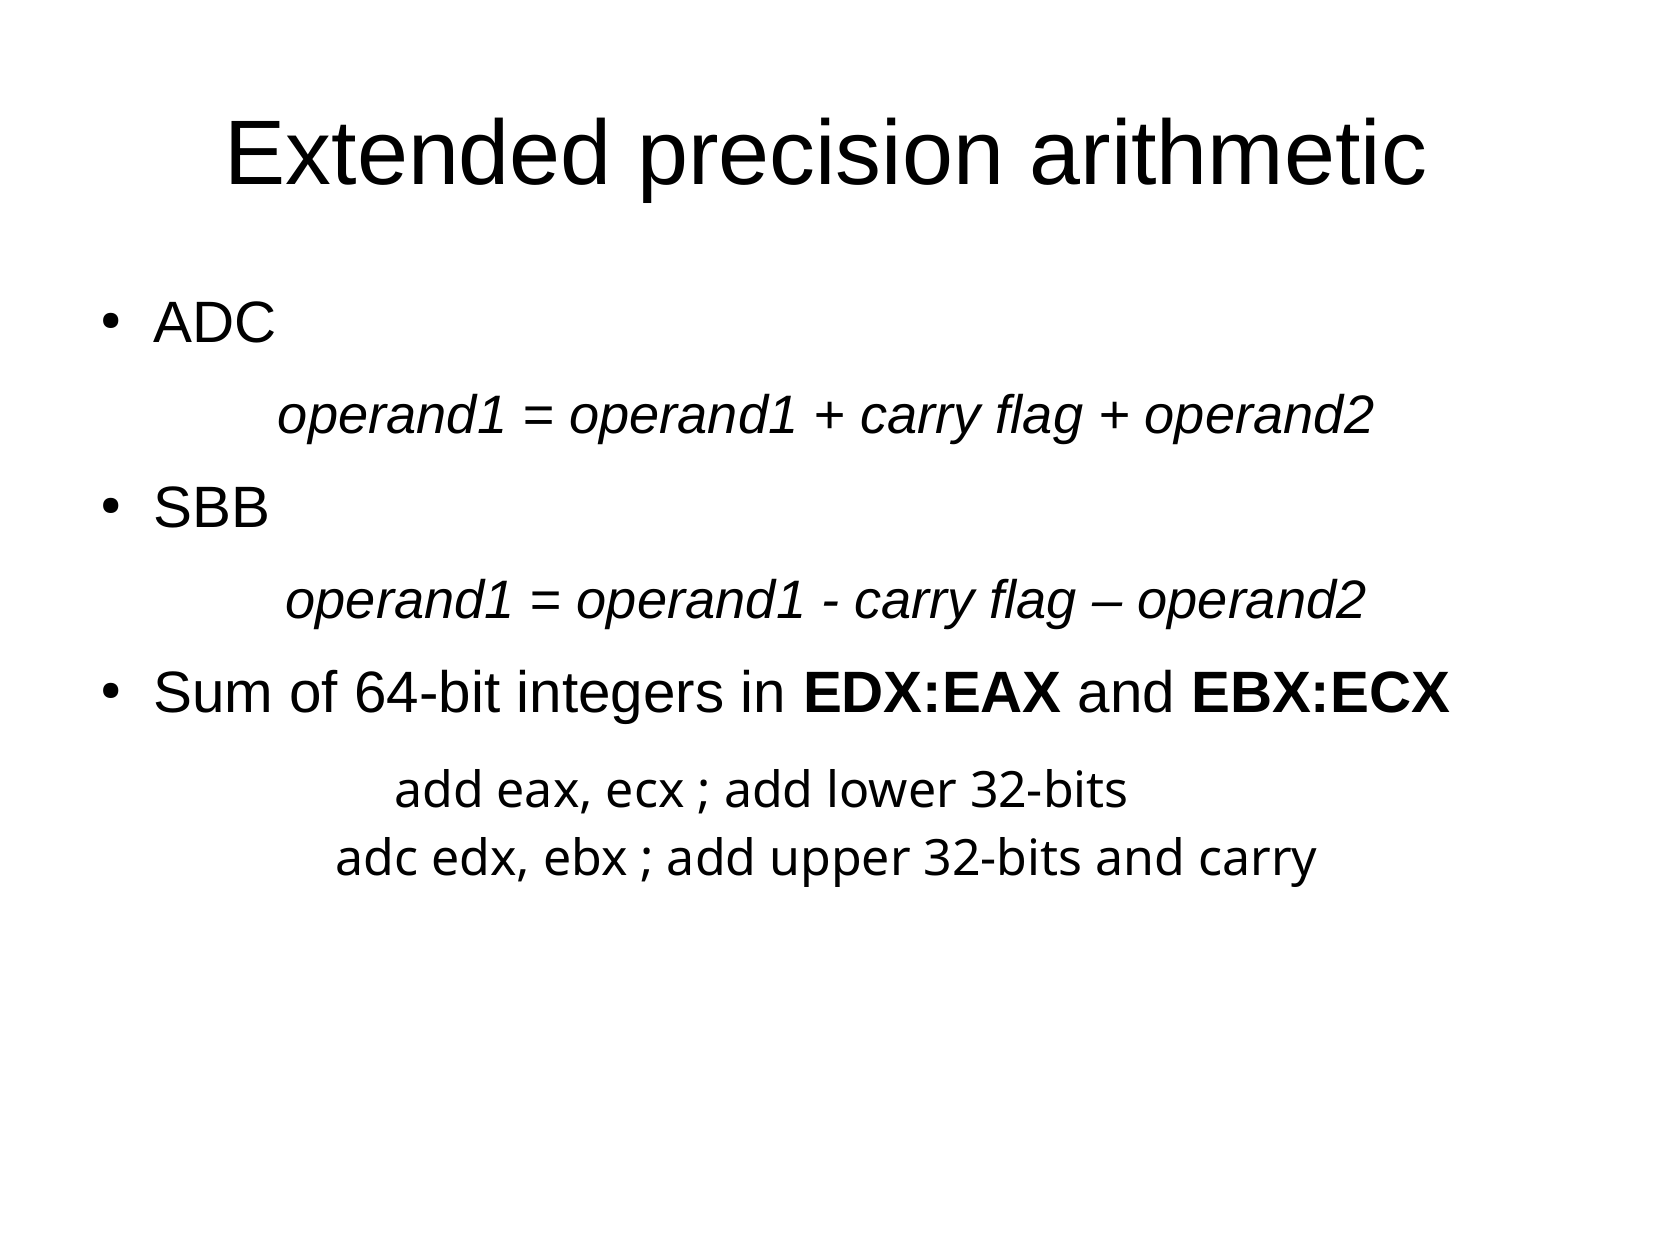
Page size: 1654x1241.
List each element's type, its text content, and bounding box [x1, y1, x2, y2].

list ADC operand1 = operand1 + carry flag + operand2 SBB operand1 = operand1 - carry flag – operand2 Sum of 64-bit integers in EDX:EAX and EBX:ECX add eax, ecx ; add lower 32-bits adc edx, ebx ; add upper 32-bits and carry [82, 290, 1571, 1109]
title Extended precision arithmetic [82, 49, 1571, 257]
